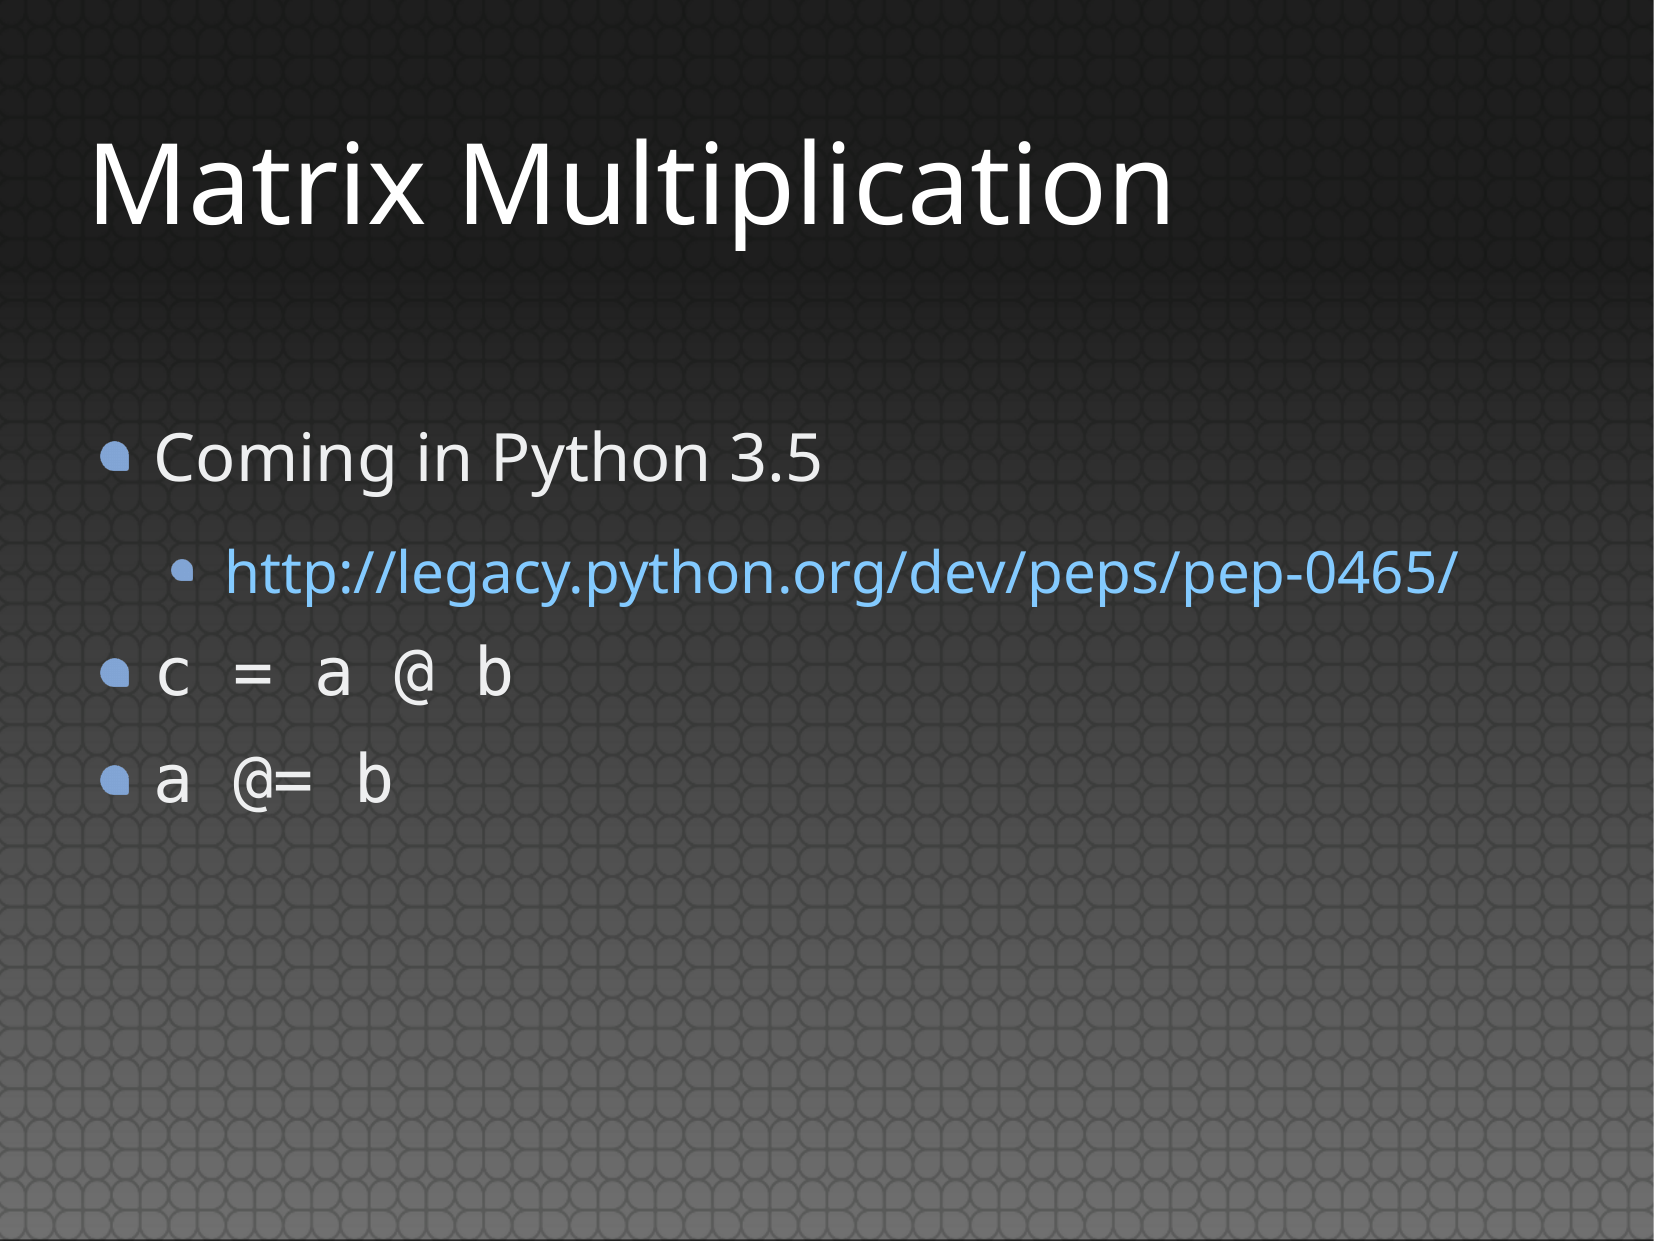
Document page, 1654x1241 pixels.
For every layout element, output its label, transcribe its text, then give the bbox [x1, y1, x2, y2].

title Matrix Multiplication [86, 112, 1576, 249]
picture [0, 0, 1654, 1241]
list Coming in Python 3.5 http://legacy.python.org/dev/peps/pep-0465/ c = a @ b a @= b [82, 290, 1571, 1010]
